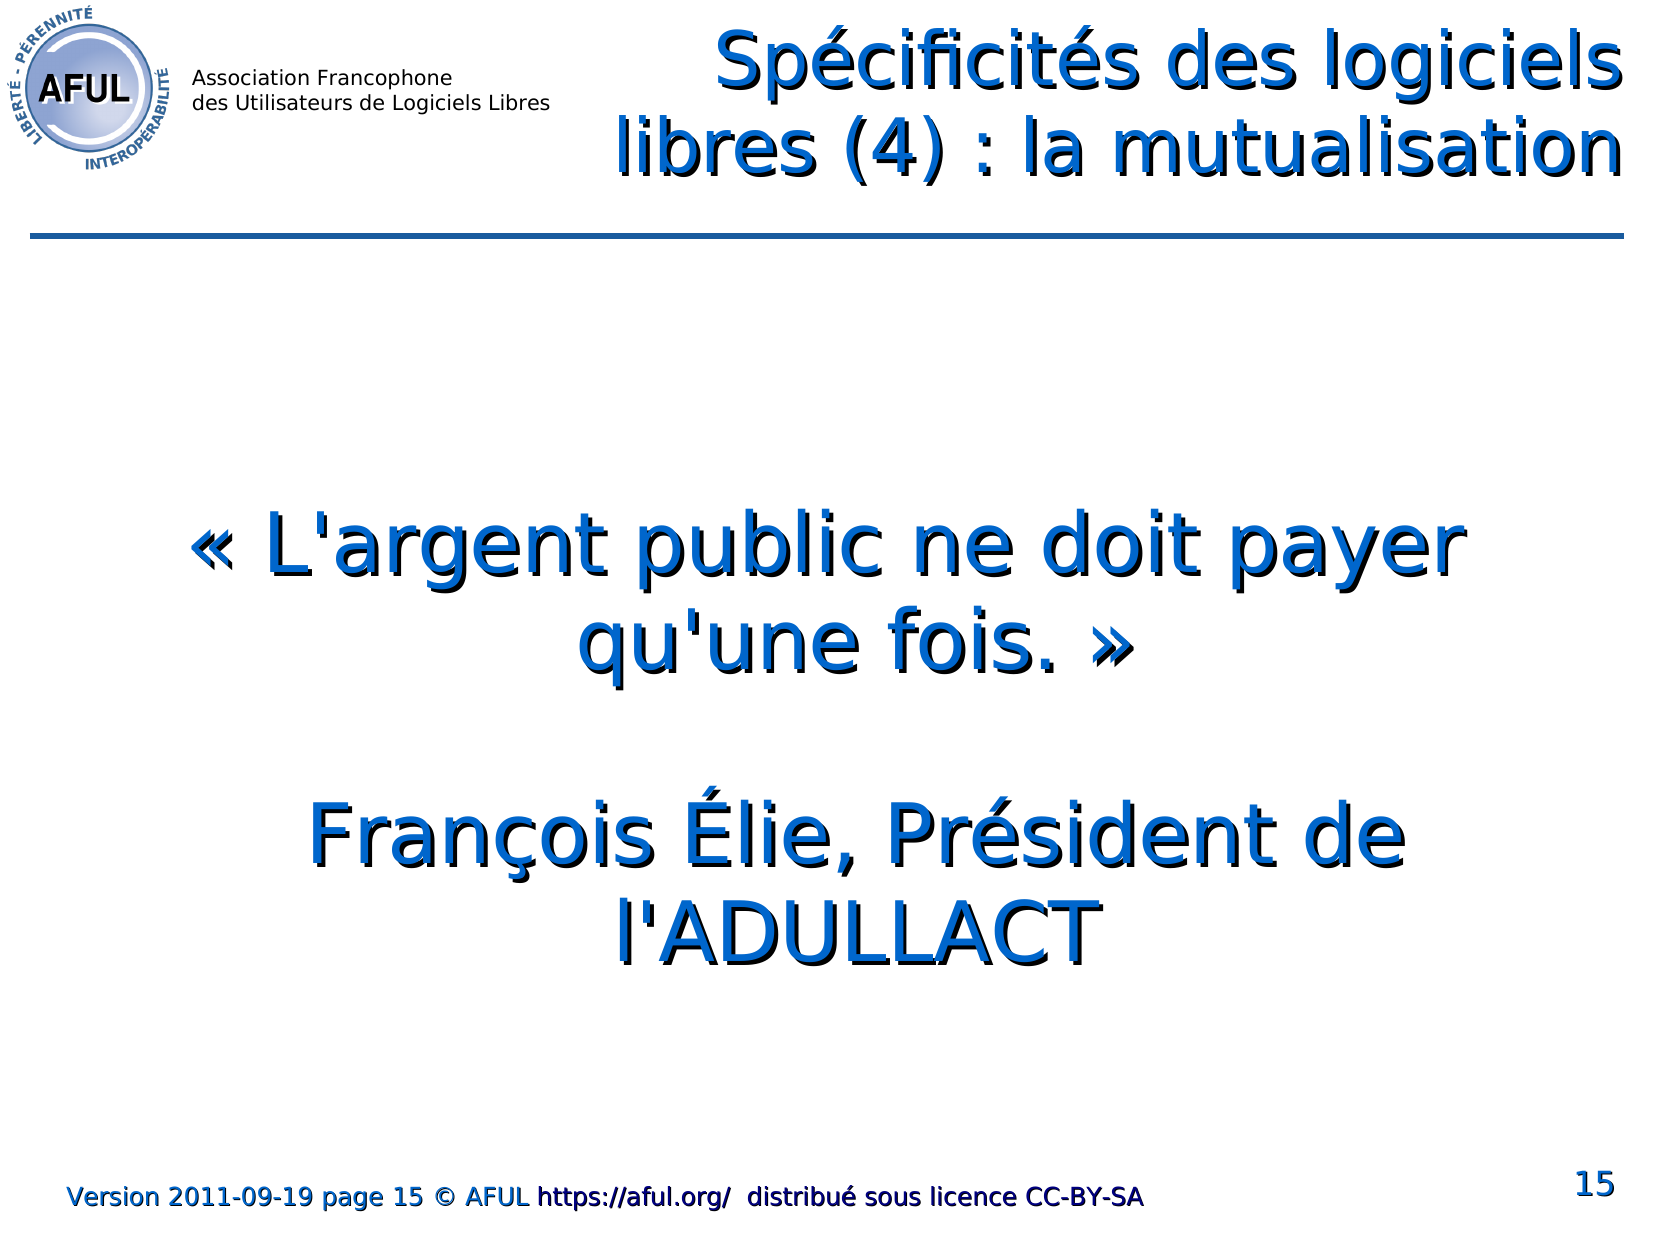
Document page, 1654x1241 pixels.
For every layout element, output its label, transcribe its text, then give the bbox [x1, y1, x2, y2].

subtitle « L'argent public ne doit payer qu'une fois. » François Élie, Président de l'ADULLACT [47, 273, 1595, 1204]
title Spécificités des logiciels libres (4) : la mutualisation [501, 0, 1625, 207]
picture [0, 0, 178, 178]
